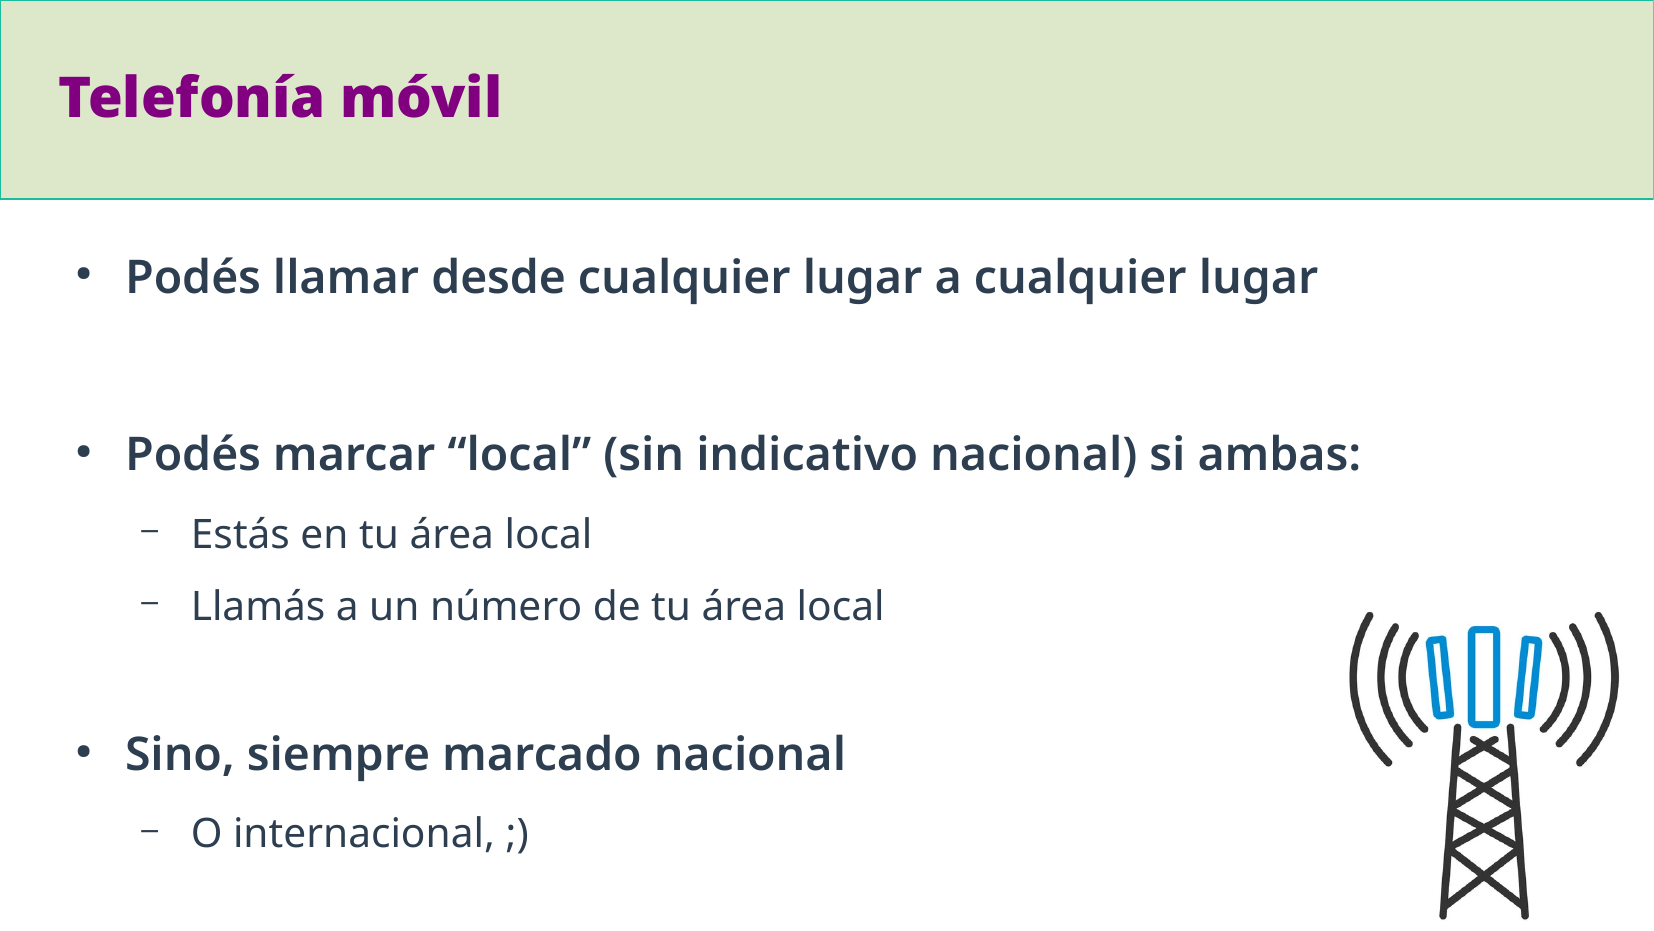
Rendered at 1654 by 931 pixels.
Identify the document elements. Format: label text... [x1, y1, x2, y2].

picture [1316, 598, 1654, 931]
title Telefonía móvil [59, 37, 1595, 156]
list Podés llamar desde cualquier lugar a cualquier lugar Podés marcar “local” (sin indicativo nacional) si ambas: Estás en tu área local Llamás a un número de tu área local Sino, siempre marcado nacional O internacional, ;) [59, 243, 1595, 864]
